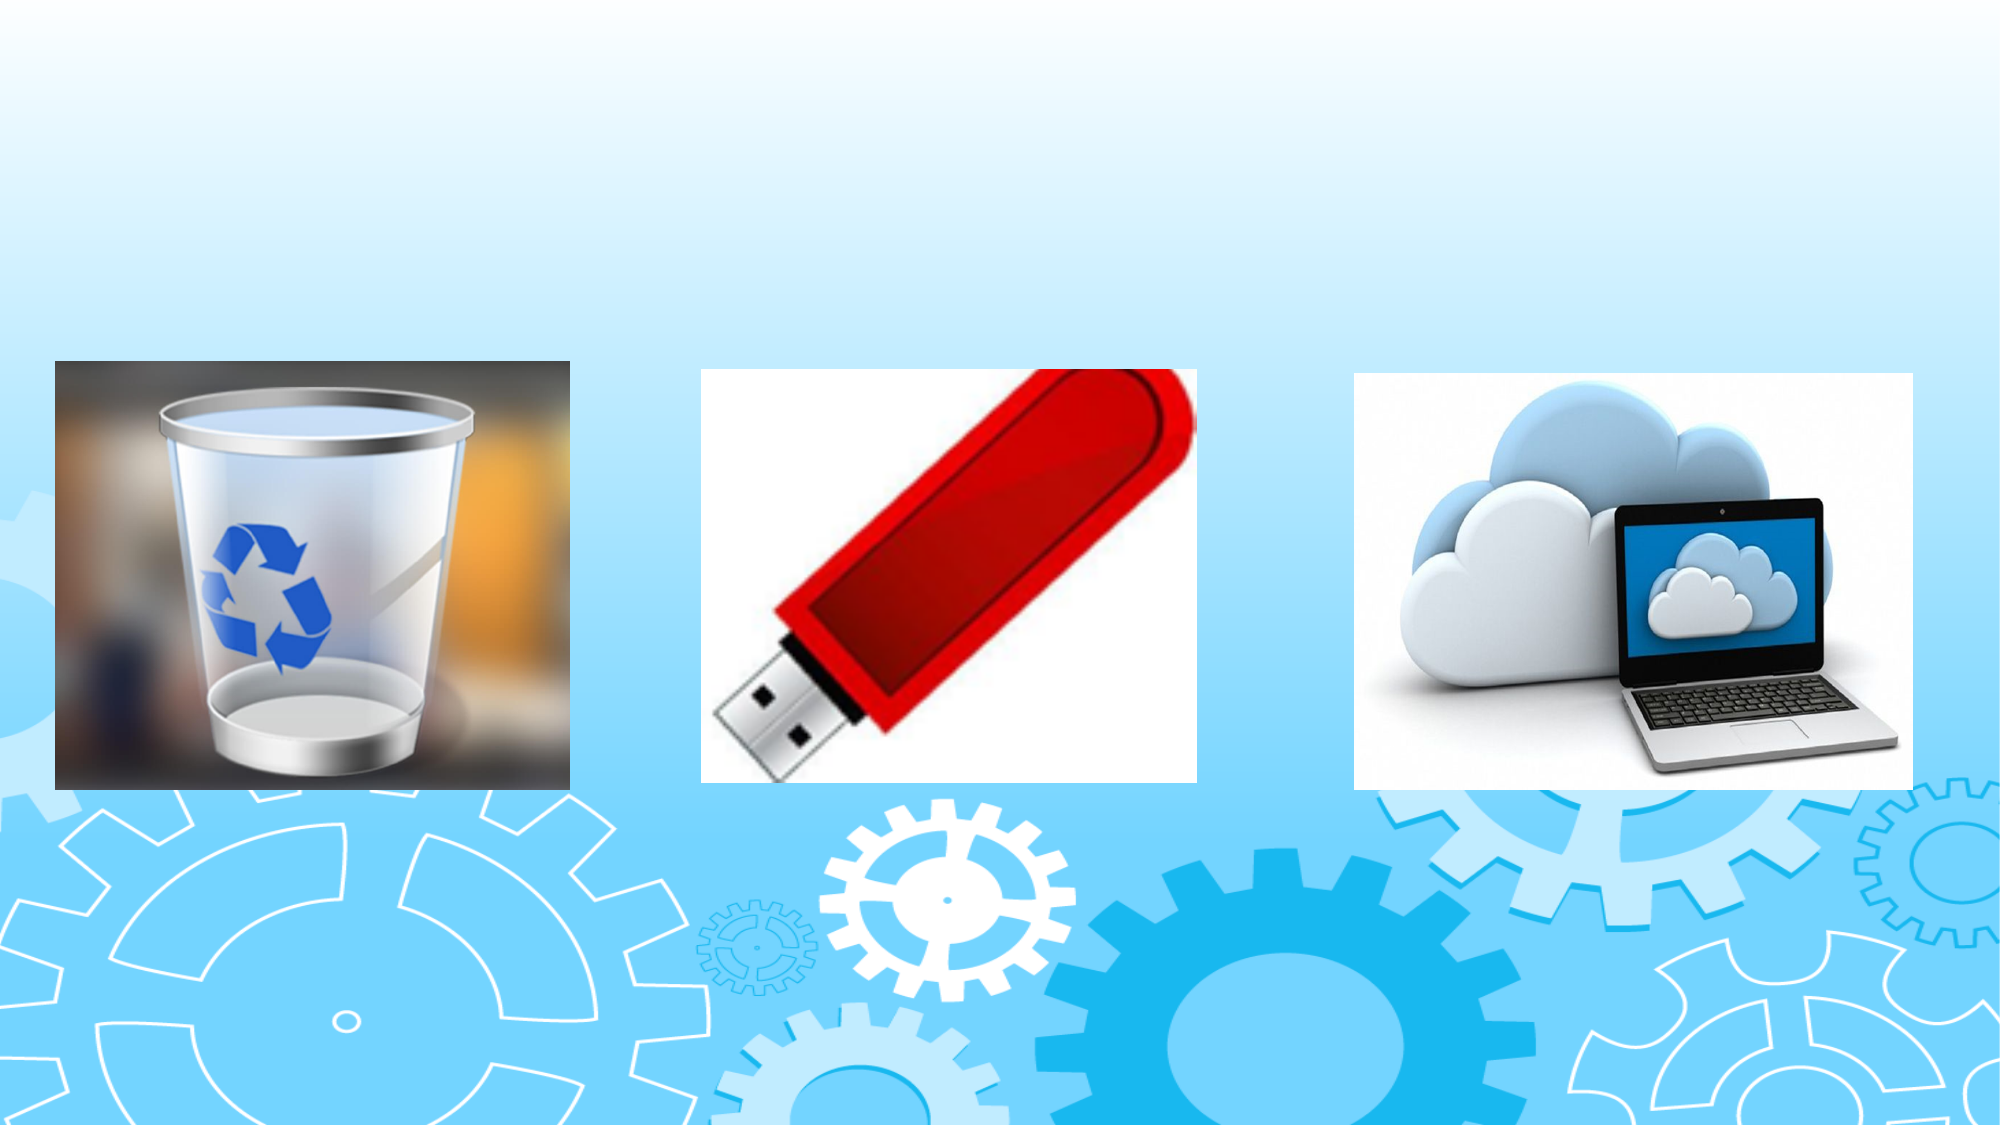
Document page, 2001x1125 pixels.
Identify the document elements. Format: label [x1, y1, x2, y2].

picture [701, 369, 1197, 783]
picture [1354, 373, 1913, 790]
picture [55, 361, 570, 790]
